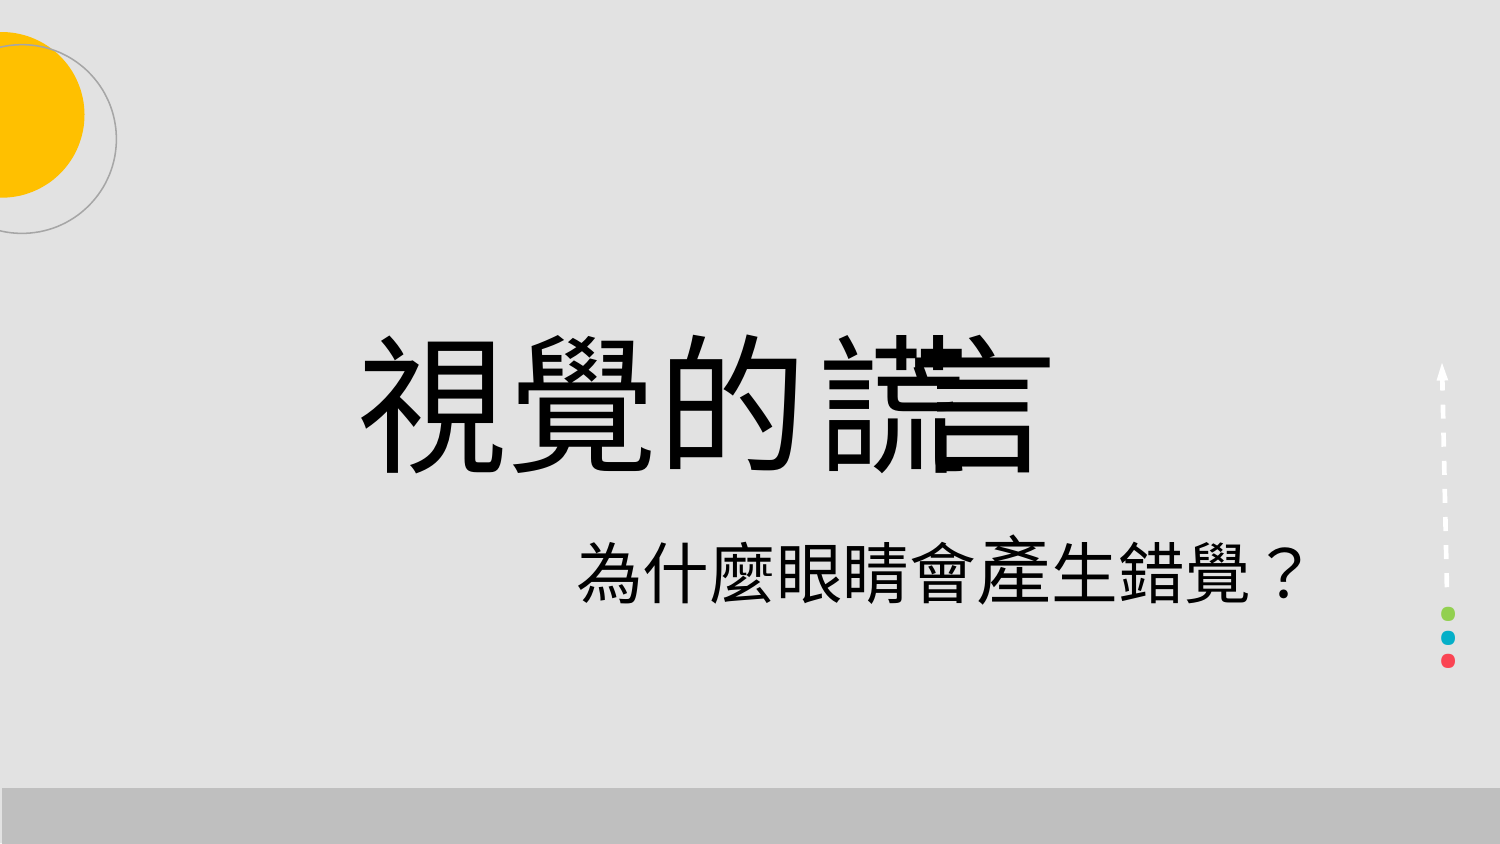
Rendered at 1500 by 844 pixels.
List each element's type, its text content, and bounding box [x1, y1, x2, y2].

text_box 視覺的 言 [968, 303, 1134, 501]
text_box 謊 [803, 303, 968, 501]
text_box 視覺的 言 [342, 303, 803, 501]
text_box 為什麼眼睛會產生錯覺？ [561, 516, 1410, 623]
